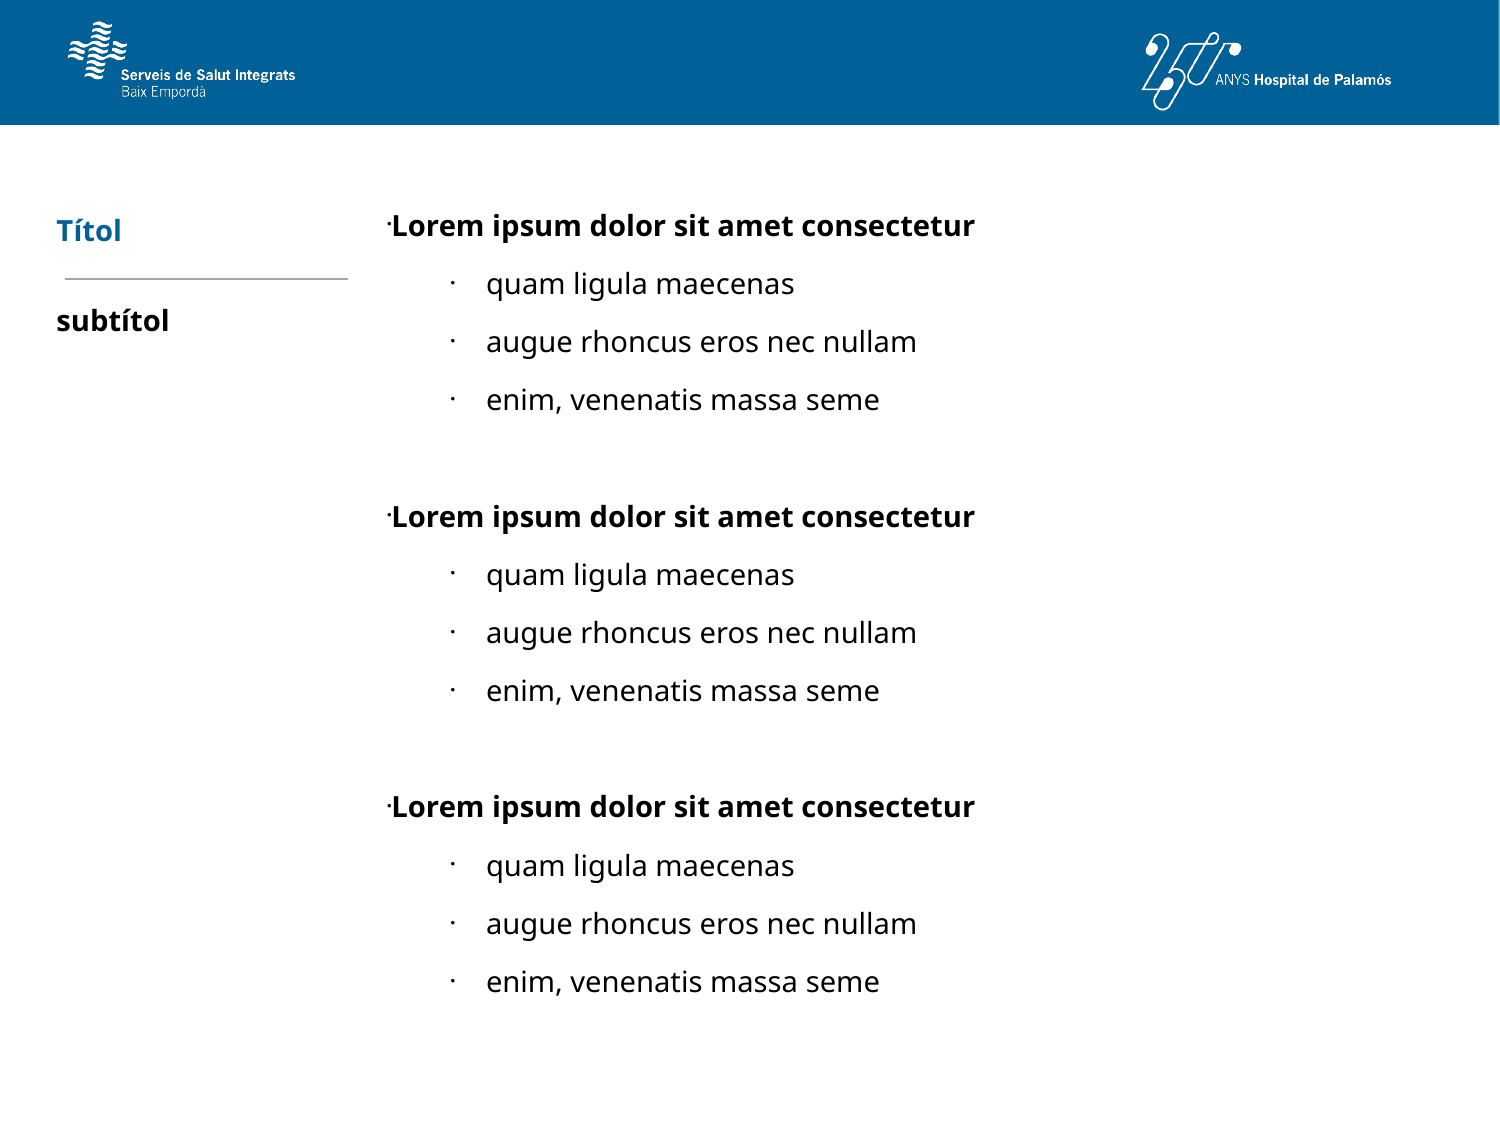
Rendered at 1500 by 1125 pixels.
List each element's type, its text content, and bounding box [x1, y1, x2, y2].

text_box Lorem ipsum dolor sit amet consectetur quam ligula maecenas augue rhoncus eros nec nullam enim, venenatis massa seme Lorem ipsum dolor sit amet consectetur quam ligula maecenas augue rhoncus eros nec nullam enim, venenatis massa seme Lorem ipsum dolor sit amet consectetur quam ligula maecenas augue rhoncus eros nec nullam enim, venenatis massa seme [371, 148, 1435, 1094]
text_box subtítol [41, 297, 349, 539]
text_box Títol [41, 137, 420, 256]
picture [0, 0, 1500, 125]
